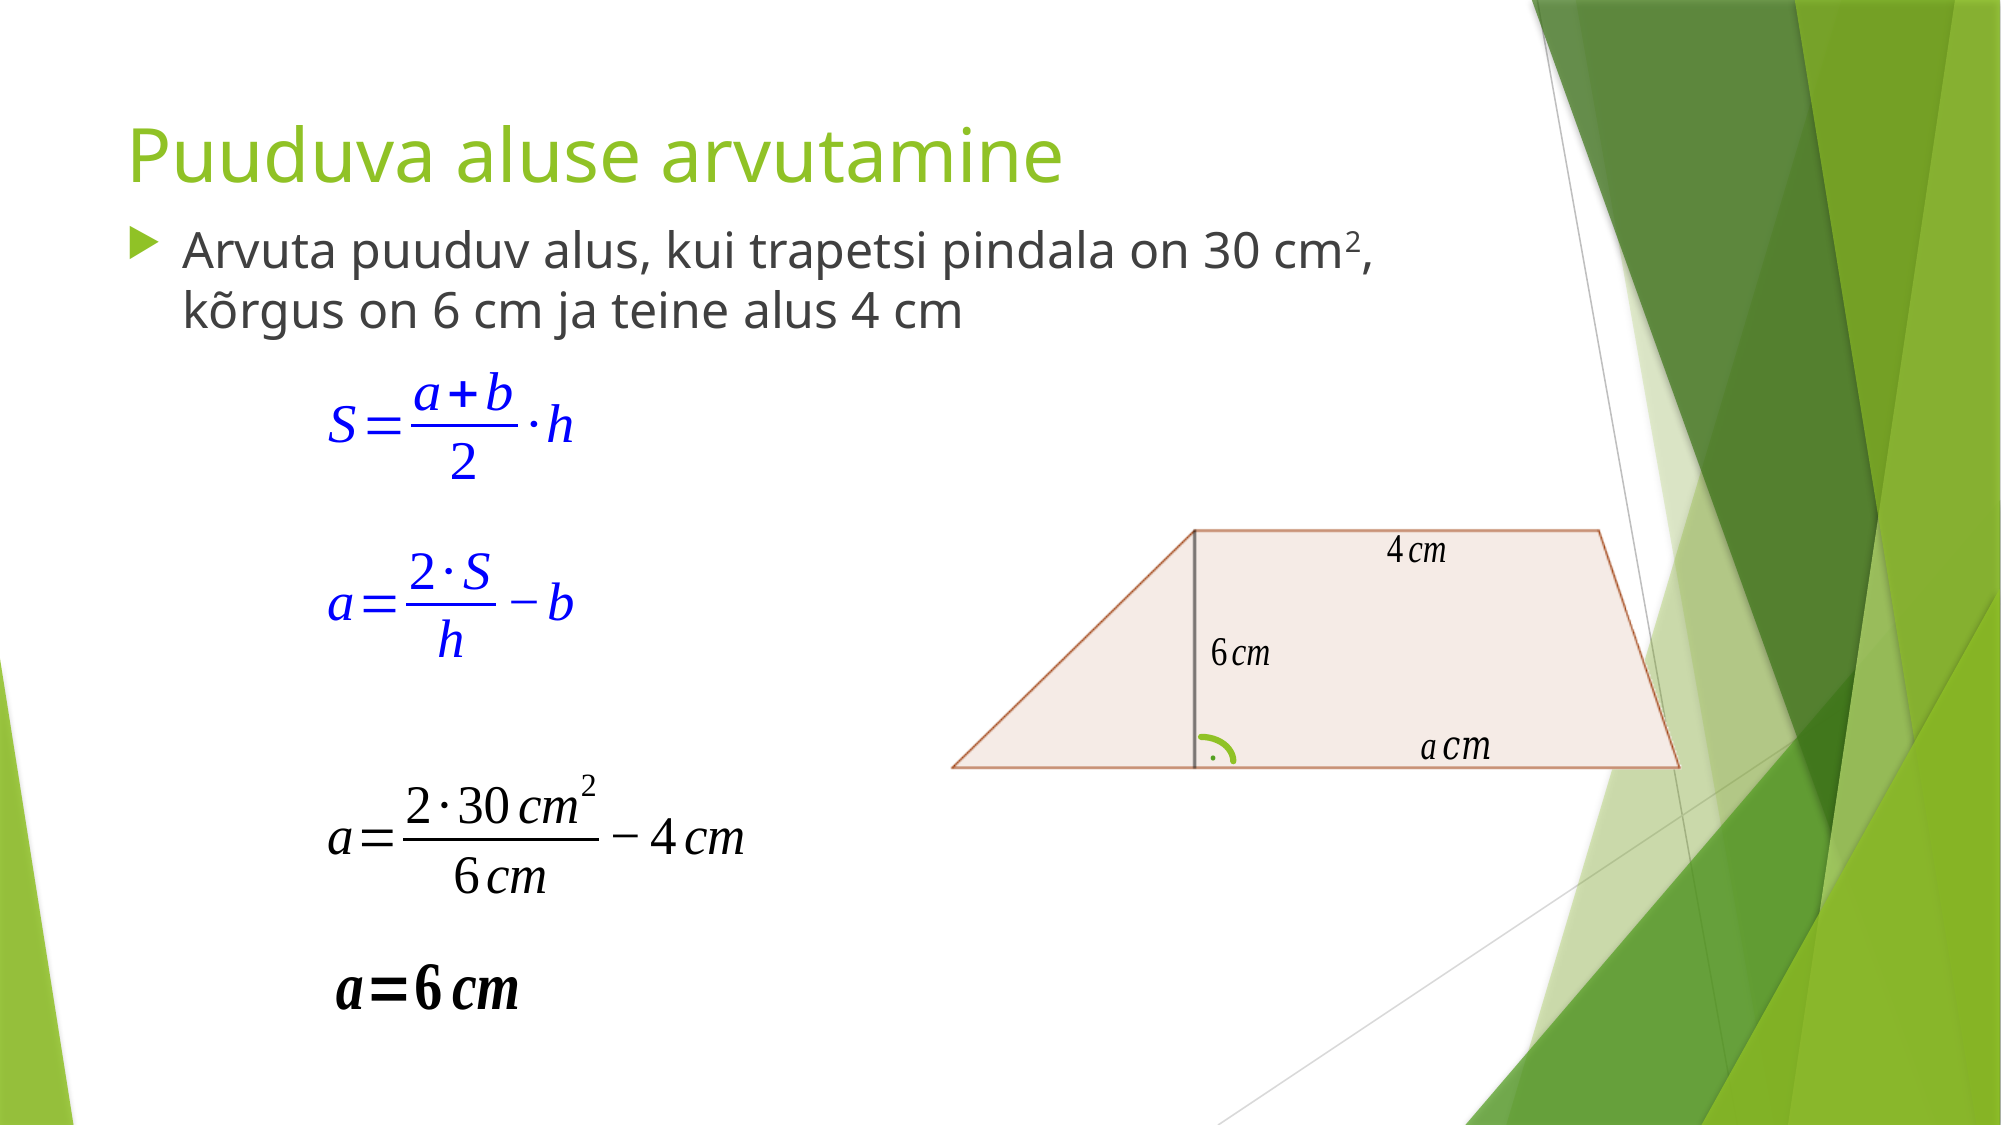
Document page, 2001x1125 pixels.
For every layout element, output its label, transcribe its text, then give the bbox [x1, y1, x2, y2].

chart [313, 361, 590, 492]
chart [313, 767, 760, 905]
chart [1377, 525, 1455, 571]
picture [1522, 507, 1701, 784]
title Puuduva aluse arvutamine [111, 100, 1522, 210]
chart [1412, 722, 1501, 769]
list Arvuta puuduv alus, kui trapetsi pindala on 30 cm2, kõrgus on 6 cm ja teine alus 4 cm [111, 210, 1522, 848]
chart [1202, 629, 1279, 675]
chart [313, 540, 590, 670]
chart [320, 947, 535, 1024]
